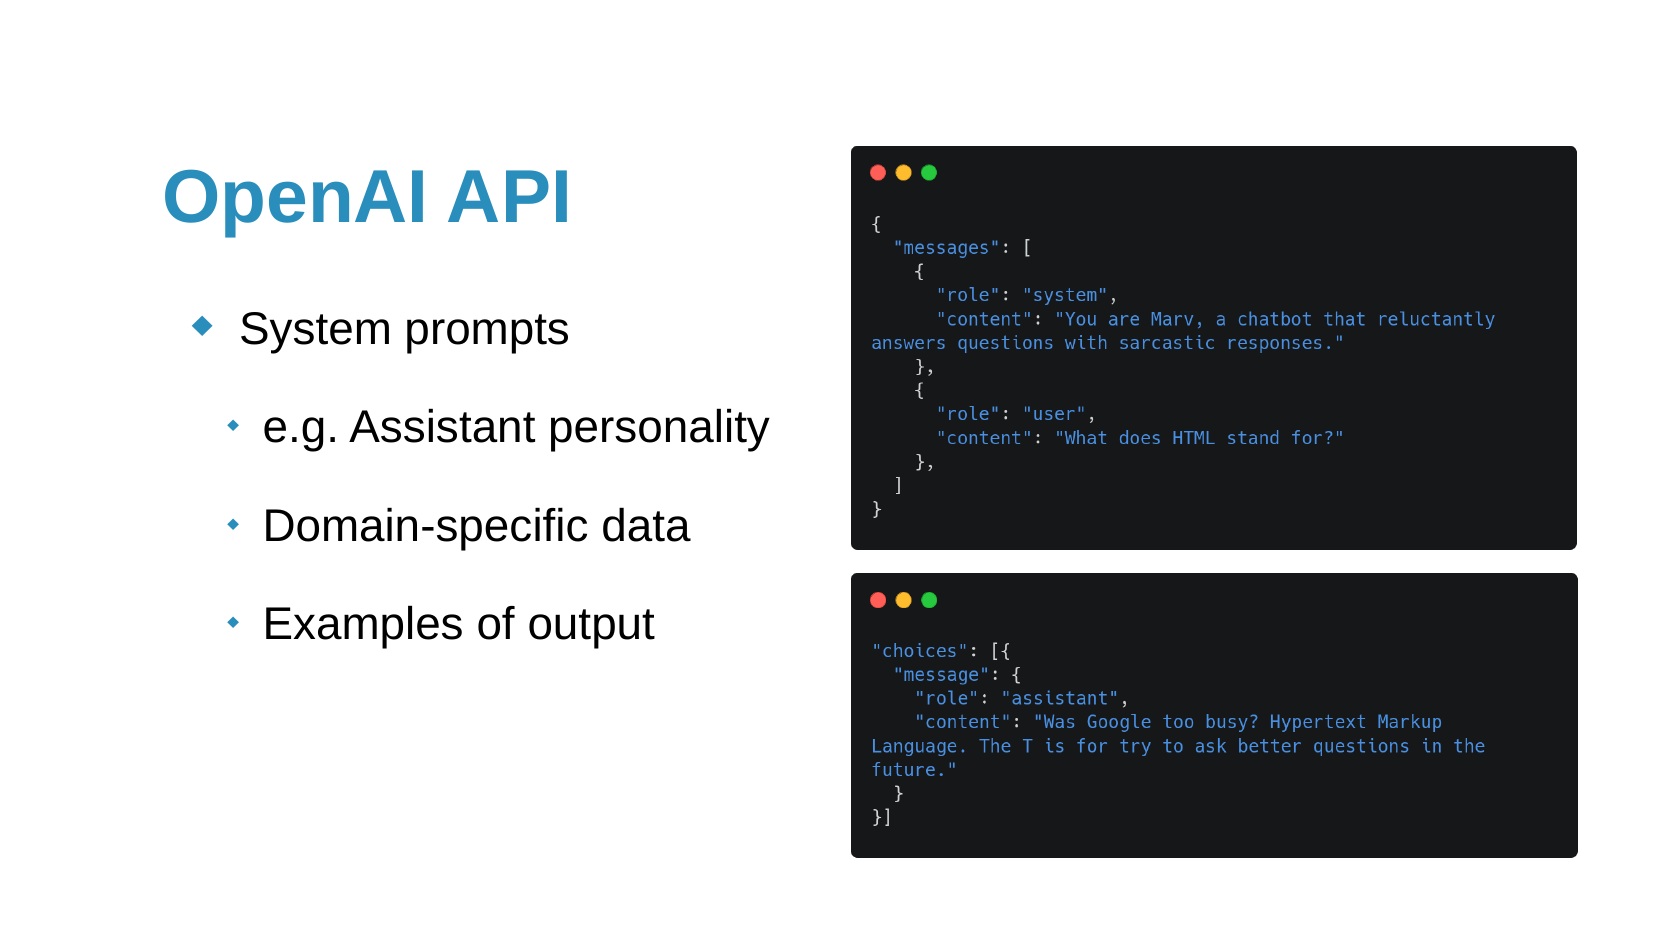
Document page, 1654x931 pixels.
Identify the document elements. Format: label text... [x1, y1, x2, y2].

text_box System prompts e.g. Assistant personality Domain-specific data Examples of output [177, 295, 1447, 931]
text_box OpenAI API [147, 147, 779, 331]
picture [779, 74, 1649, 929]
